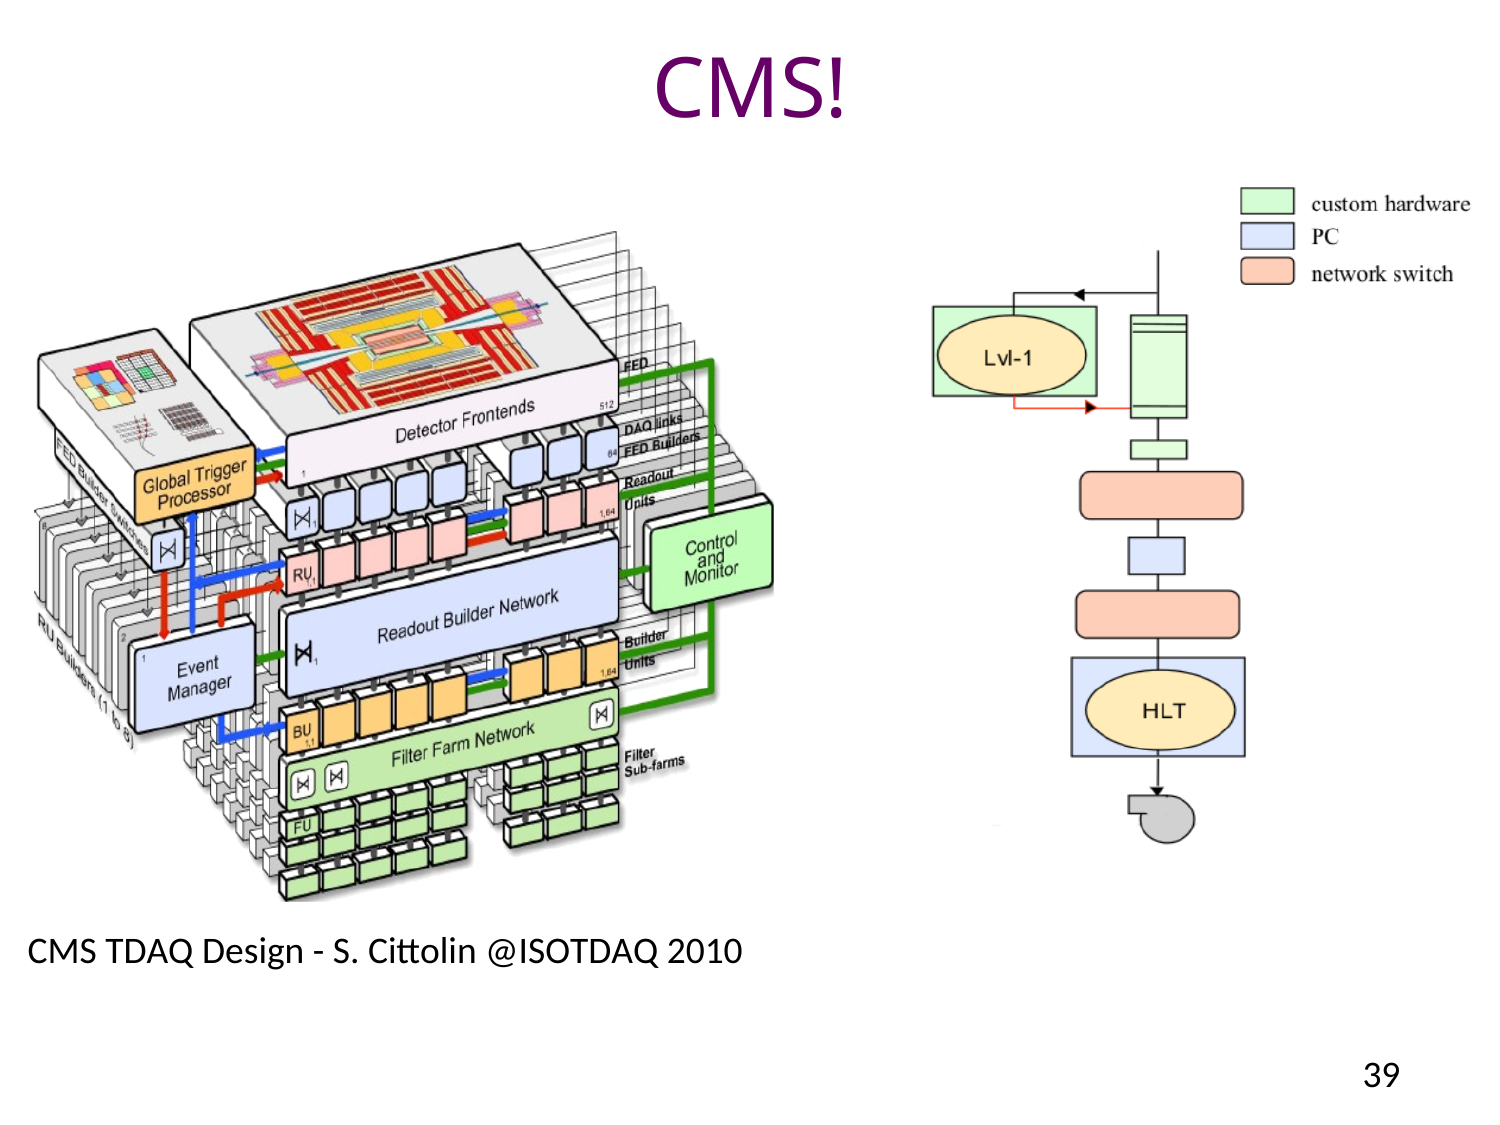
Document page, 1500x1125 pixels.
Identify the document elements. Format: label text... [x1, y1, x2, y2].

title CMS! [6, 0, 1495, 169]
text_box CMS TDAQ Design - S. Cittolin @ISOTDAQ 2010 [12, 918, 887, 979]
picture [17, 170, 1473, 908]
